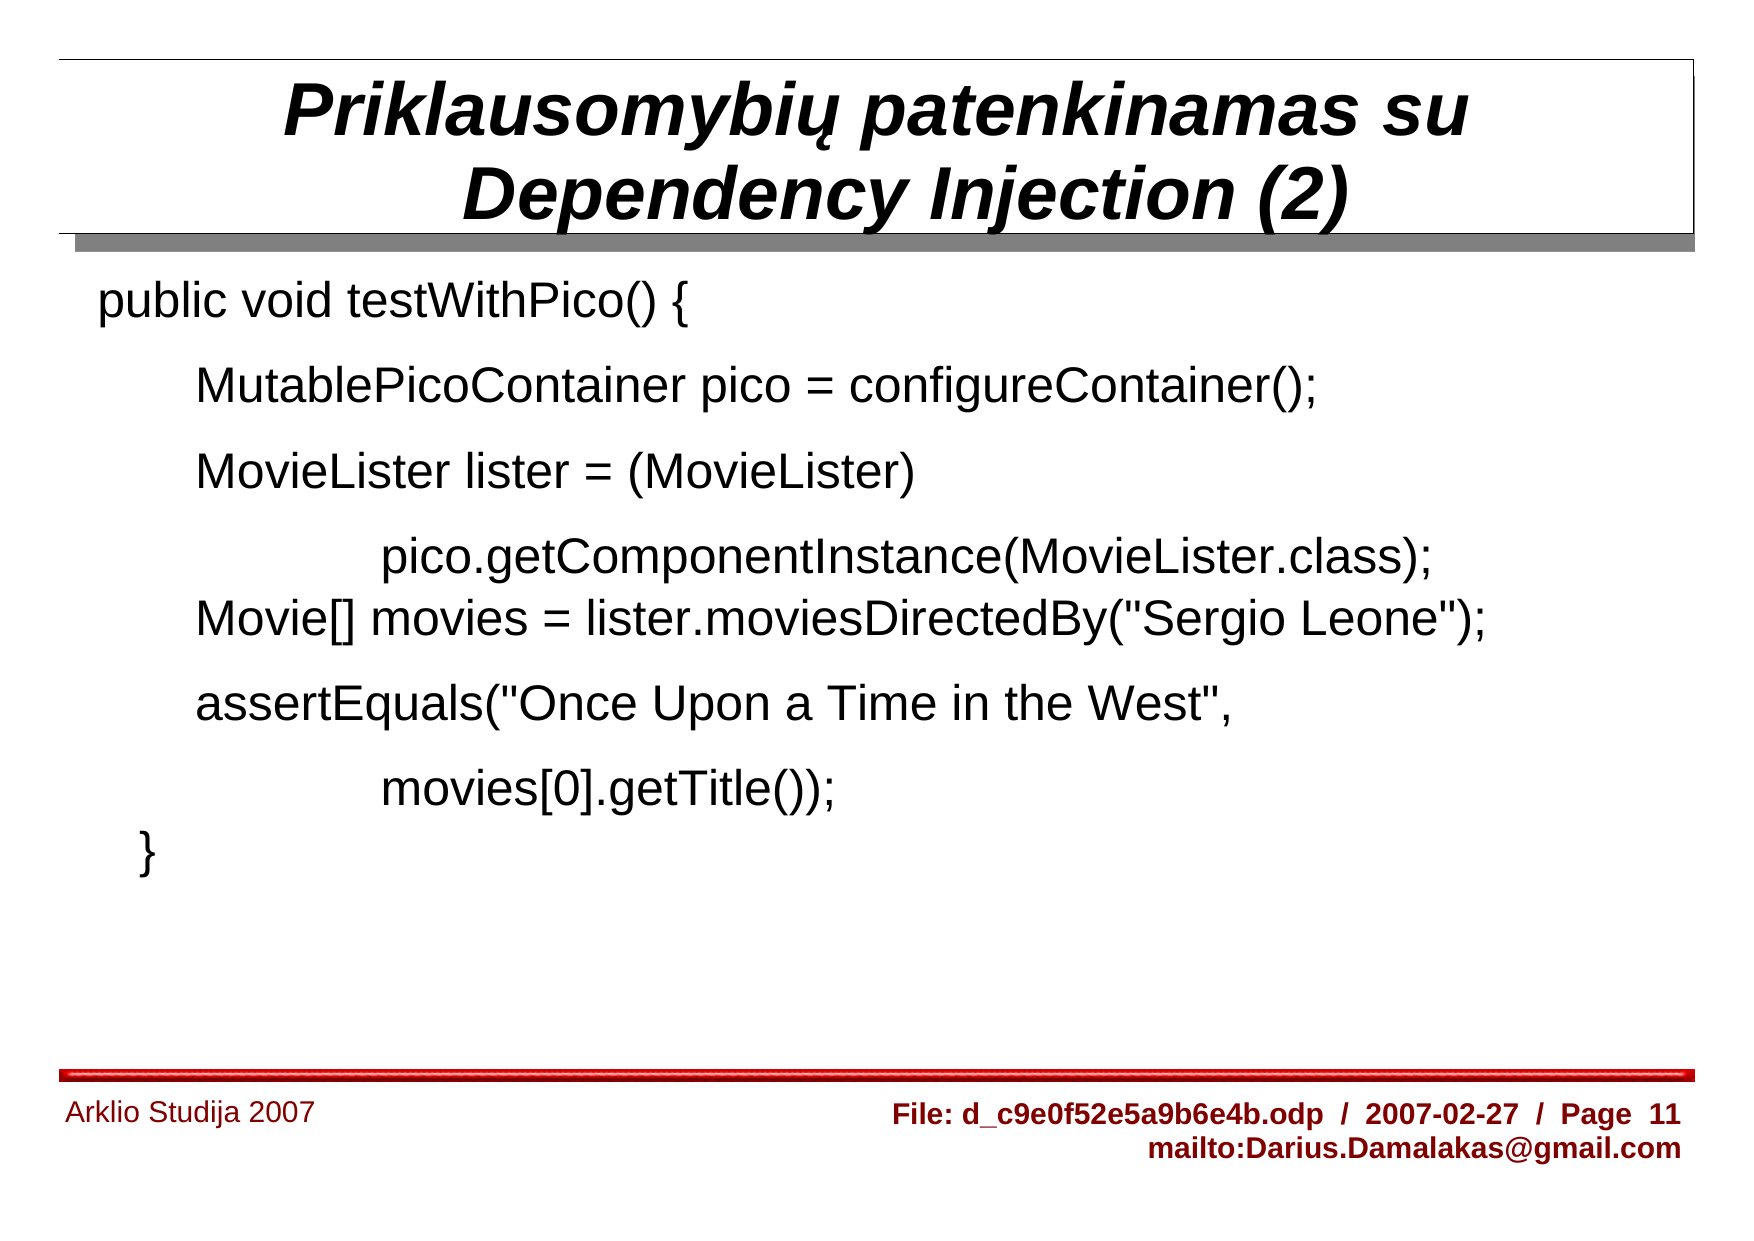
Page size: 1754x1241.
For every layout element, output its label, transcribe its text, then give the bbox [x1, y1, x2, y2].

title Priklausomybių patenkinamas su Dependency Injection (2) [59, 59, 1695, 244]
picture [59, 1069, 1695, 1082]
list public void testWithPico() { MutablePicoContainer pico = configureContainer(); MovieLister lister = (MovieLister) pico.getComponentInstance(MovieLister.class); Movie[] movies = lister.moviesDirectedBy("Sergio Leone"); assertEquals("Once Upon a Time in the West", movies[0].getTitle()); } [71, 272, 1695, 1055]
